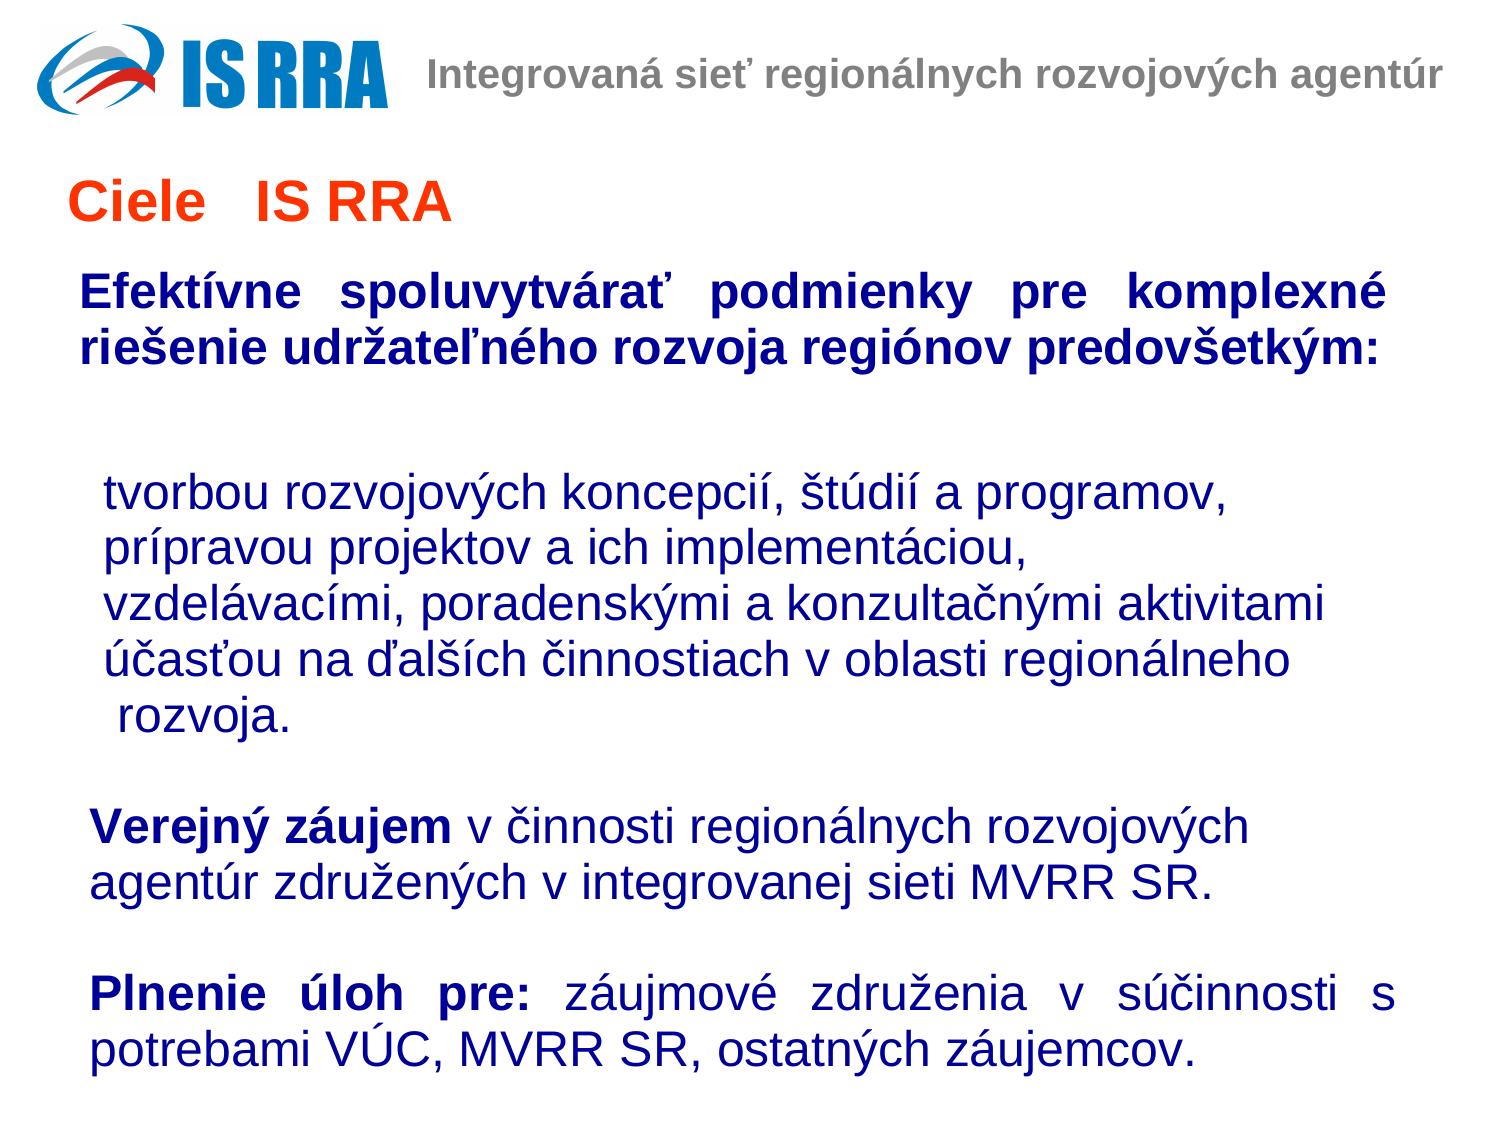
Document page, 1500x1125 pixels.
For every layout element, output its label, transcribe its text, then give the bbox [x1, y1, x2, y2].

text_box Efektívne spoluvytvárať podmienky pre komplexné riešenie udržateľného rozvoja regiónov predovšetkým: [64, 255, 1403, 383]
text_box tvorbou rozvojových koncepcií, štúdií a programov, prípravou projektov a ich implementáciou, vzdelávacími, poradenskými a konzultačnými aktivitami účasťou na ďalších činnostiach v oblasti regionálneho rozvoja. Verejný záujem v činnosti regionálnych rozvojových agentúr združených v integrovanej sieti MVRR SR. Plnenie úloh pre: záujmové združenia v súčinnosti s potrebami VÚC, MVRR SR, ostatných záujemcov. [74, 456, 1412, 1085]
picture [37, 24, 388, 115]
text_box Ciele IS RRA [53, 160, 629, 242]
text_box Integrovaná sieť regionálnych rozvojových agentúr [383, 42, 1459, 105]
